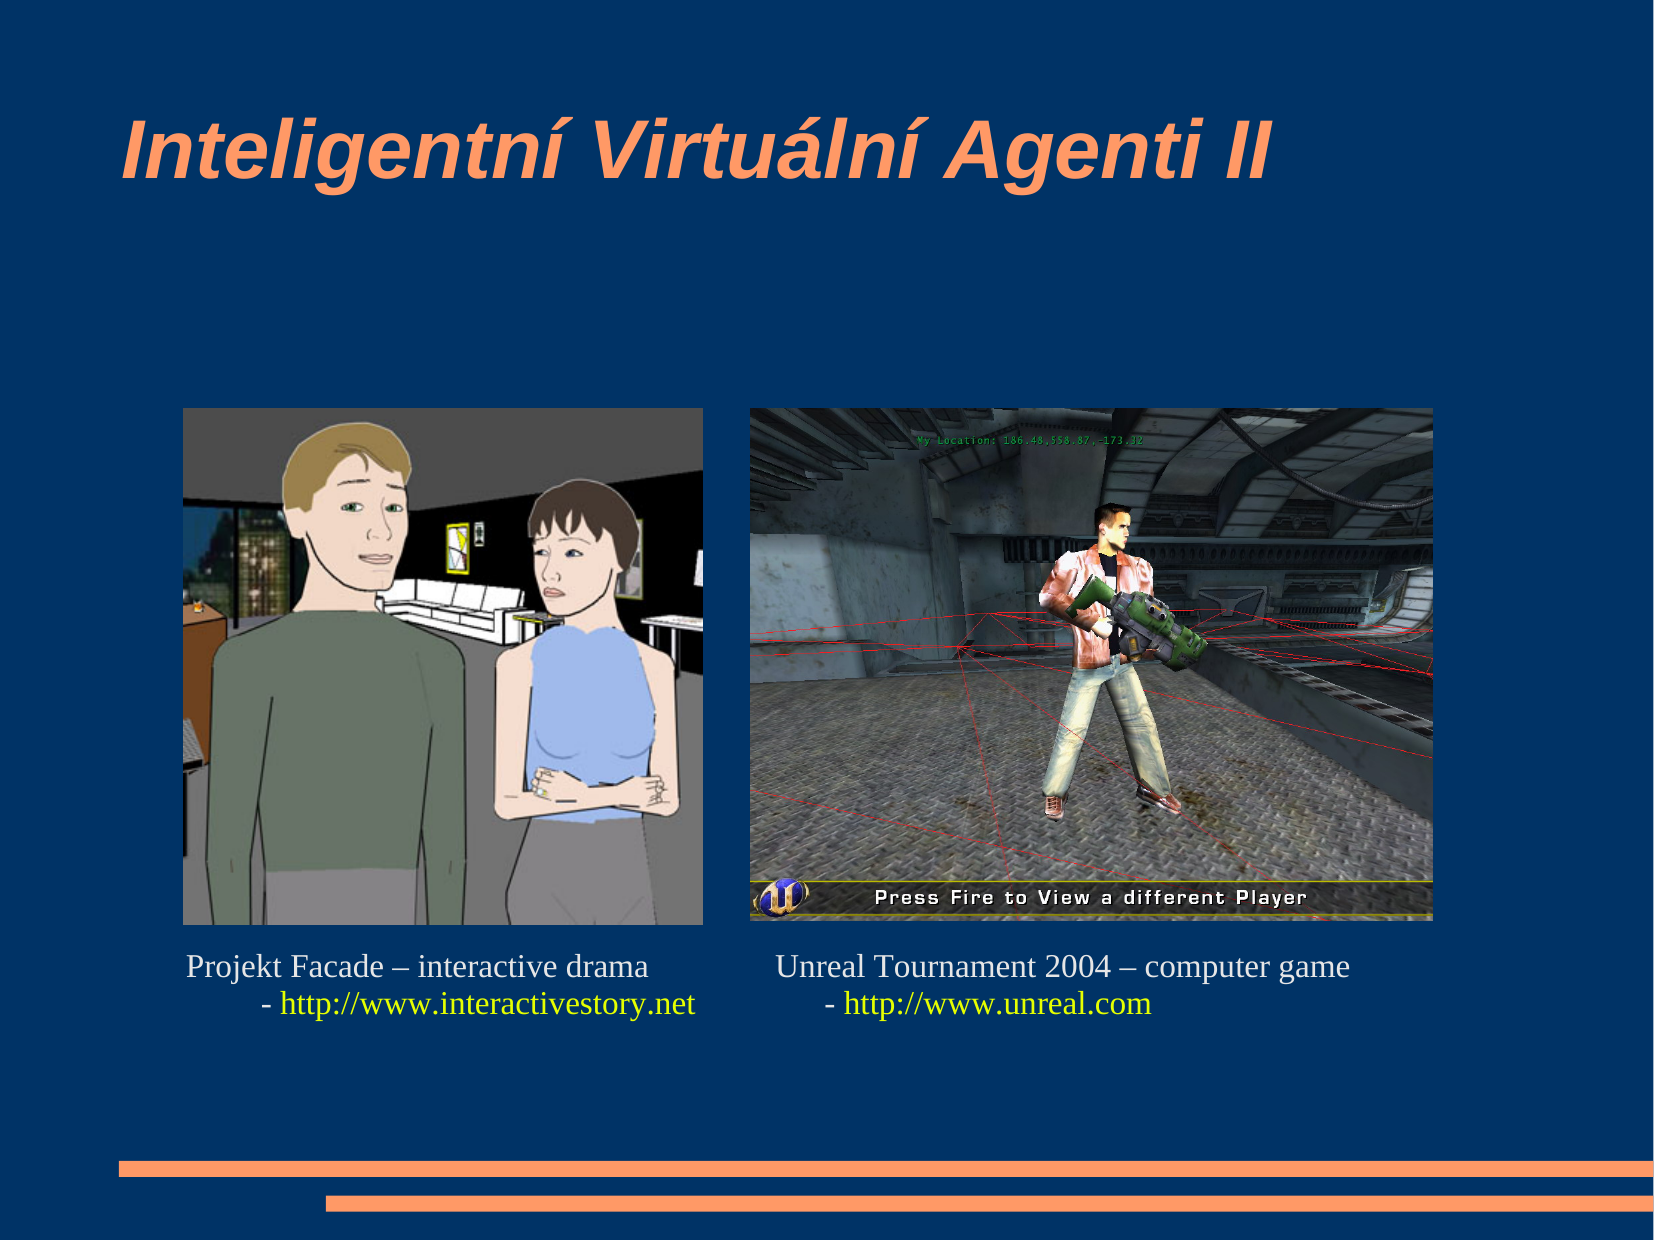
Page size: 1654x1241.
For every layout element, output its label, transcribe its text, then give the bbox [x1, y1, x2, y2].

picture [750, 408, 1433, 921]
title Inteligentní Virtuální Agenti II [121, 53, 1534, 247]
picture [183, 408, 703, 925]
list Projekt Facade – interactive drama Unreal Tournament 2004 – computer game - http://www.interactivestory.net - http://www.unreal.com [171, 940, 1434, 1068]
